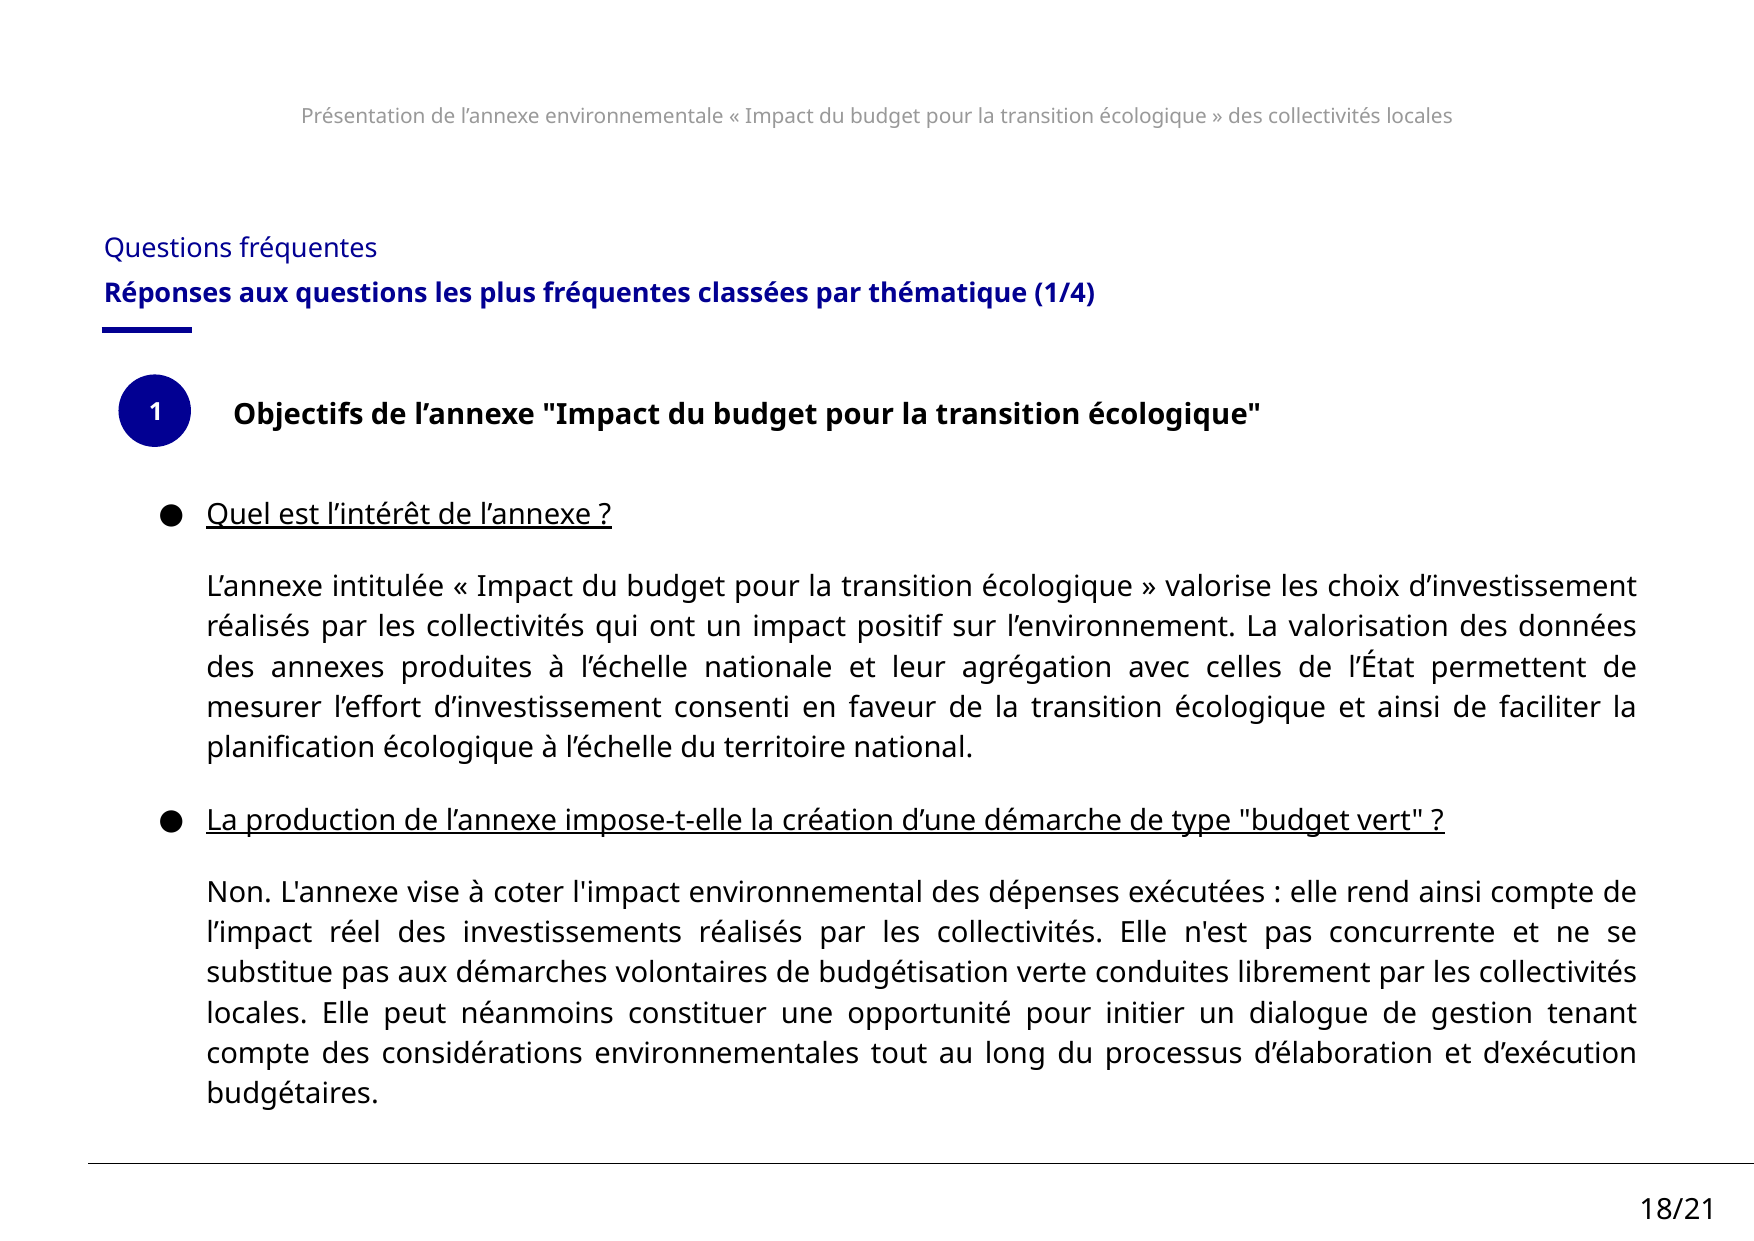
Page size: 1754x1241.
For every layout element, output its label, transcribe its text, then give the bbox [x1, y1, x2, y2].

text_box [118, 381, 133, 440]
text_box Présentation de l’annexe environnementale « Impact du budget pour la transition écologique » des collectivités locales [267, 82, 1487, 143]
text_box Quel est l’intérêt de l’annexe ? L’annexe intitulée « Impact du budget pour la transition écologique » valorise les choix d’investissement réalisés par les collectivités qui ont un impact positif sur l’environnement. La valorisation des données des annexes produites à l’échelle nationale et leur agrégation avec celles de l’État permettent de mesurer l’effort d’investissement consenti en faveur de la transition écologique et ainsi de faciliter la planification écologique à l’échelle du territoire national. La production de l’annexe impose-t-elle la création d’une démarche de type "budget vert" ? Non. L'annexe vise à coter l'impact environnemental des dépenses exécutées : elle rend ainsi compte de l’impact réel des investissements réalisés par les collectivités. Elle n'est pas concurrente et ne se substitue pas aux démarches volontaires de budgétisation verte conduites librement par les collectivités locales. Elle peut néanmoins constituer une opportunité pour initier un dialogue de gestion tenant compte des considérations environnementales tout au long du processus d’élaboration et d’exécution budgétaires. [116, 474, 1654, 1125]
text_box Objectifs de l’annexe "Impact du budget pour la transition écologique" [218, 380, 1500, 446]
text_box [134, 374, 191, 447]
text_box Questions fréquentes Réponses aux questions les plus fréquentes classées par thématique (1/4) [88, 208, 1489, 323]
text_box 1 [133, 380, 173, 441]
text_box <numéro>/21 [1515, 1181, 1732, 1237]
